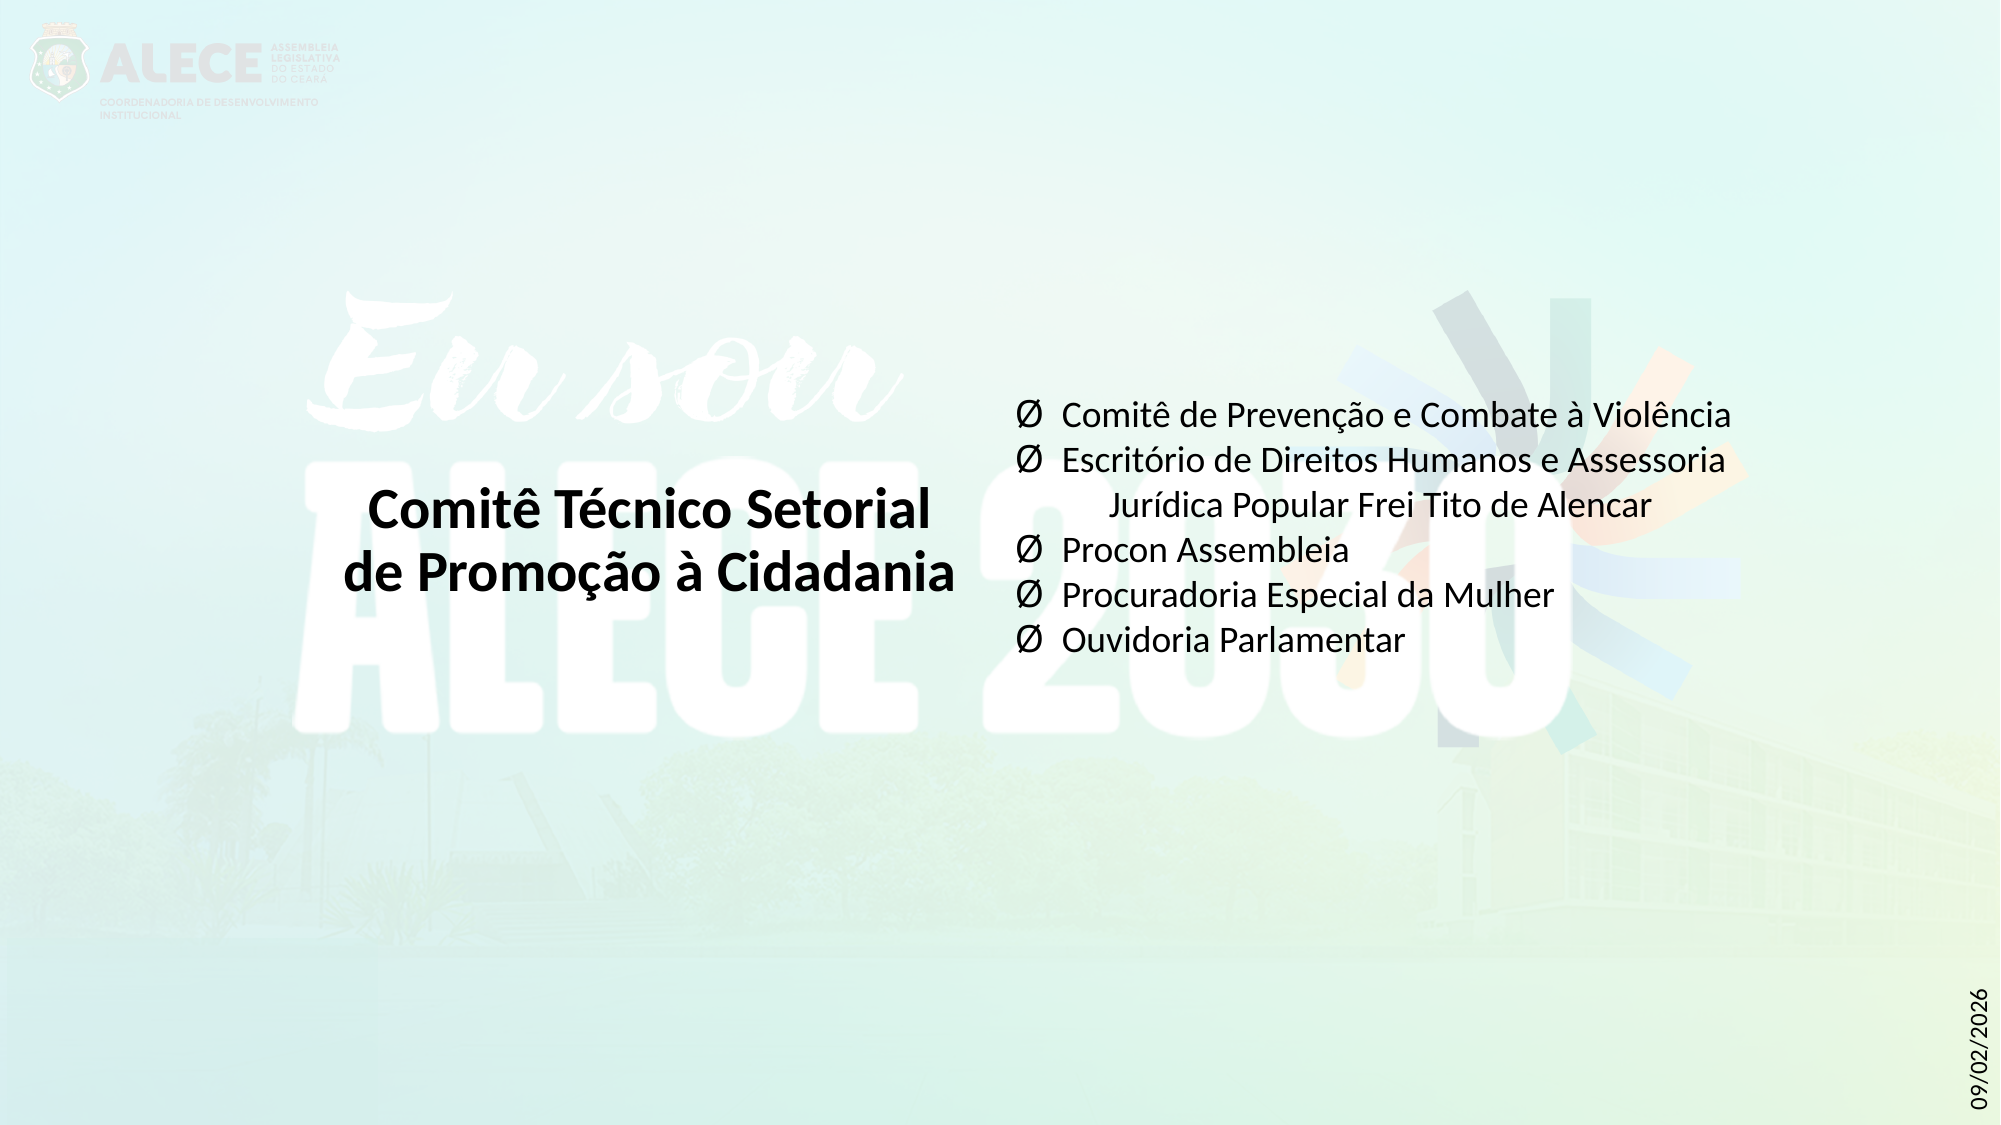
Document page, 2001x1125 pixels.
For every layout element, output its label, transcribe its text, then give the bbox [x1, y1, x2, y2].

text_box 09/02/2026 [1954, 972, 2000, 1125]
text_box Comitê de Prevenção e Combate à Violência Escritório de Direitos Humanos e Assessoria Jurídica Popular Frei Tito de Alencar Procon Assembleia Procuradoria Especial da Mulher Ouvidoria Parlamentar [999, 382, 1797, 671]
list Comitê Técnico Setorial de Promoção à Cidadania [326, 470, 974, 630]
